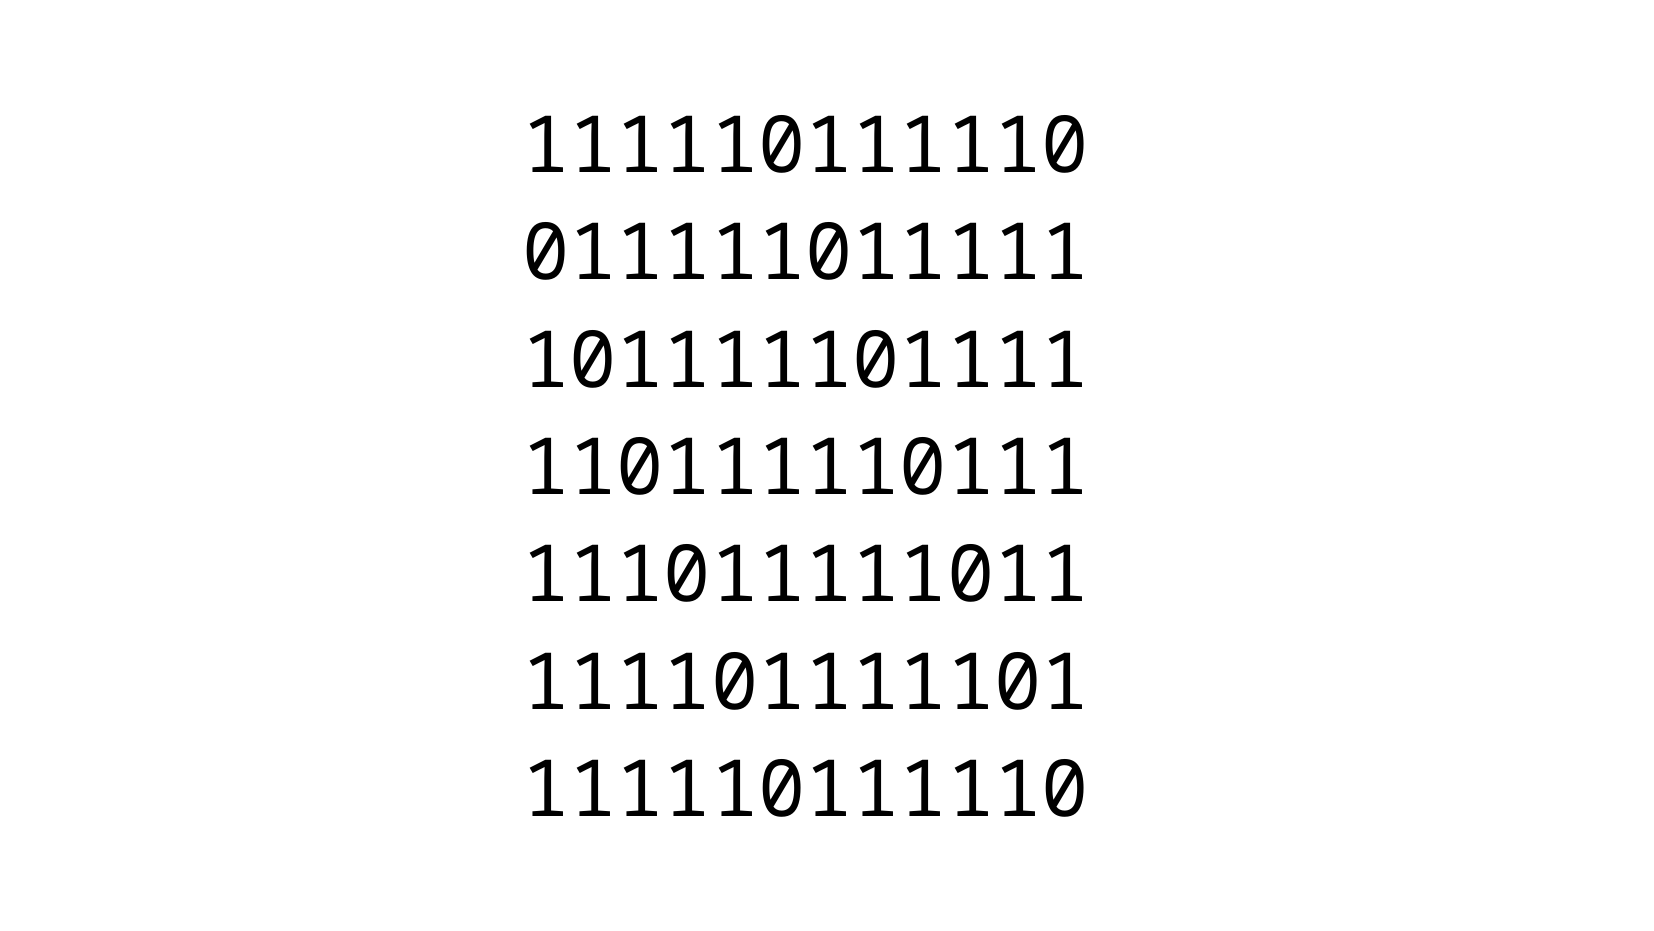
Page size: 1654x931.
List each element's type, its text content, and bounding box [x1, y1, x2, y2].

list 111110111110 011111011111 101111101111 110111110111 111011111011 111101111101 111110111110 [472, 88, 1270, 857]
